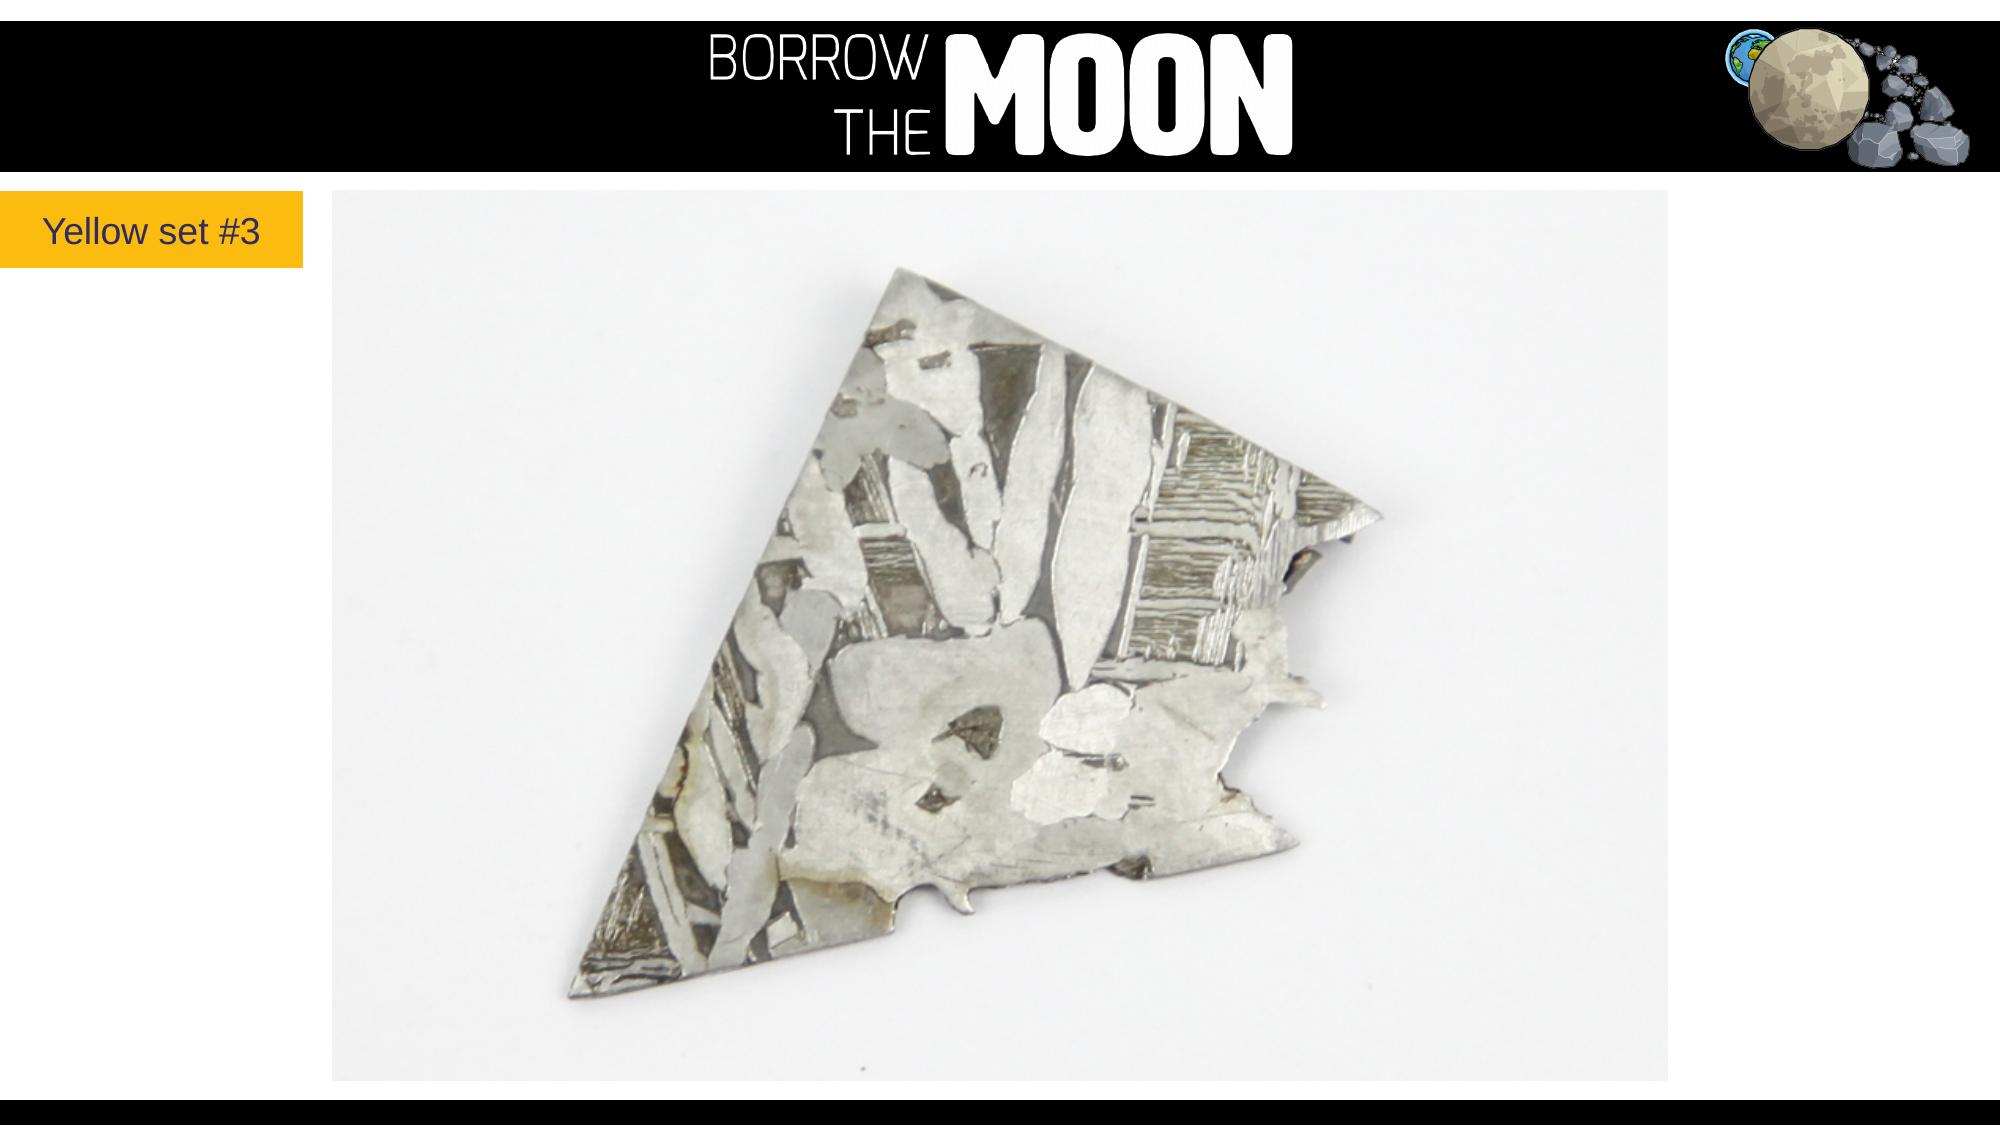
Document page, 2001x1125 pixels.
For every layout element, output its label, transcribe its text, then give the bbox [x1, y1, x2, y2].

picture [332, 190, 1668, 1081]
text_box Yellow set #3 [0, 191, 303, 268]
